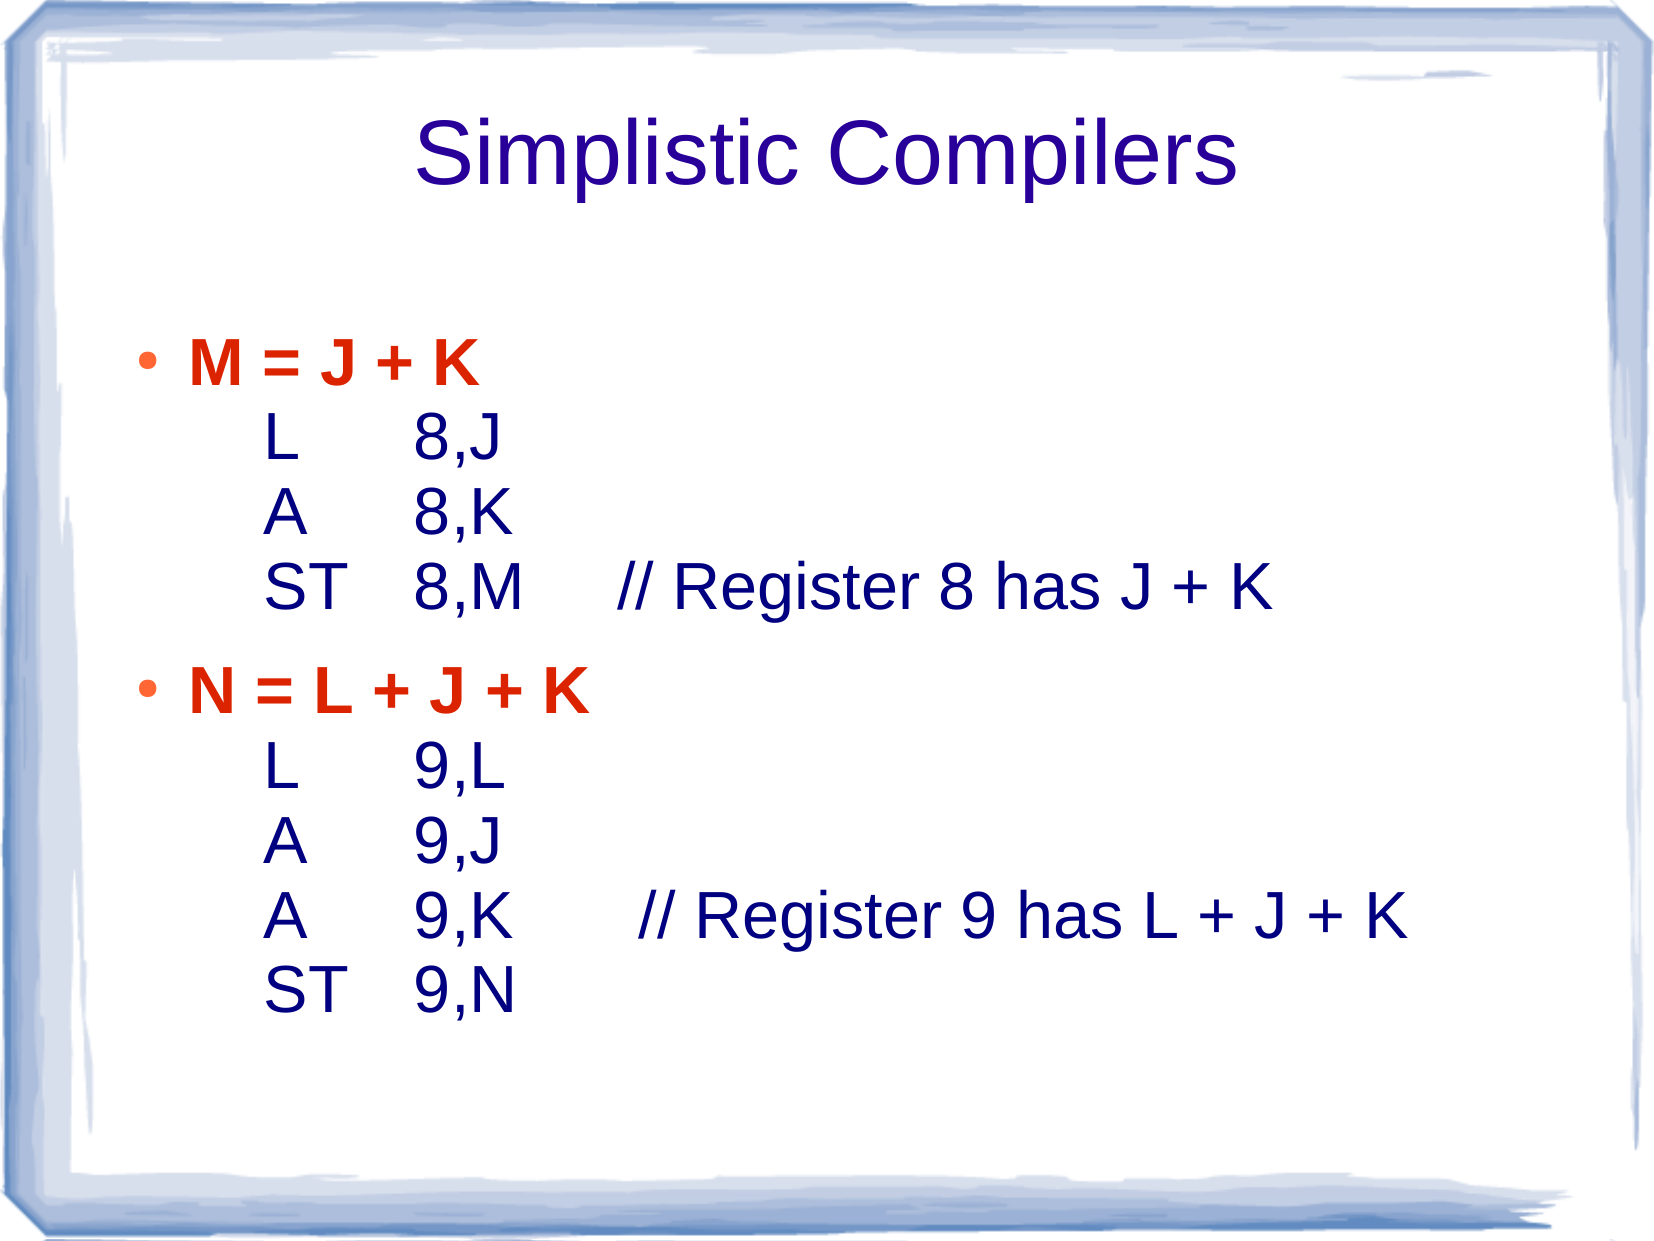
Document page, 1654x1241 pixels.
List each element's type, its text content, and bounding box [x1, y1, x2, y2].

list M = J + K L 8,J A 8,K ST 8,M // Register 8 has J + K N = L + J + K L 9,L A 9,J A 9,K // Register 9 has L + J + K ST 9,N [118, 324, 1571, 1028]
picture [0, 0, 1654, 1241]
title Simplistic Compilers [82, 56, 1571, 250]
